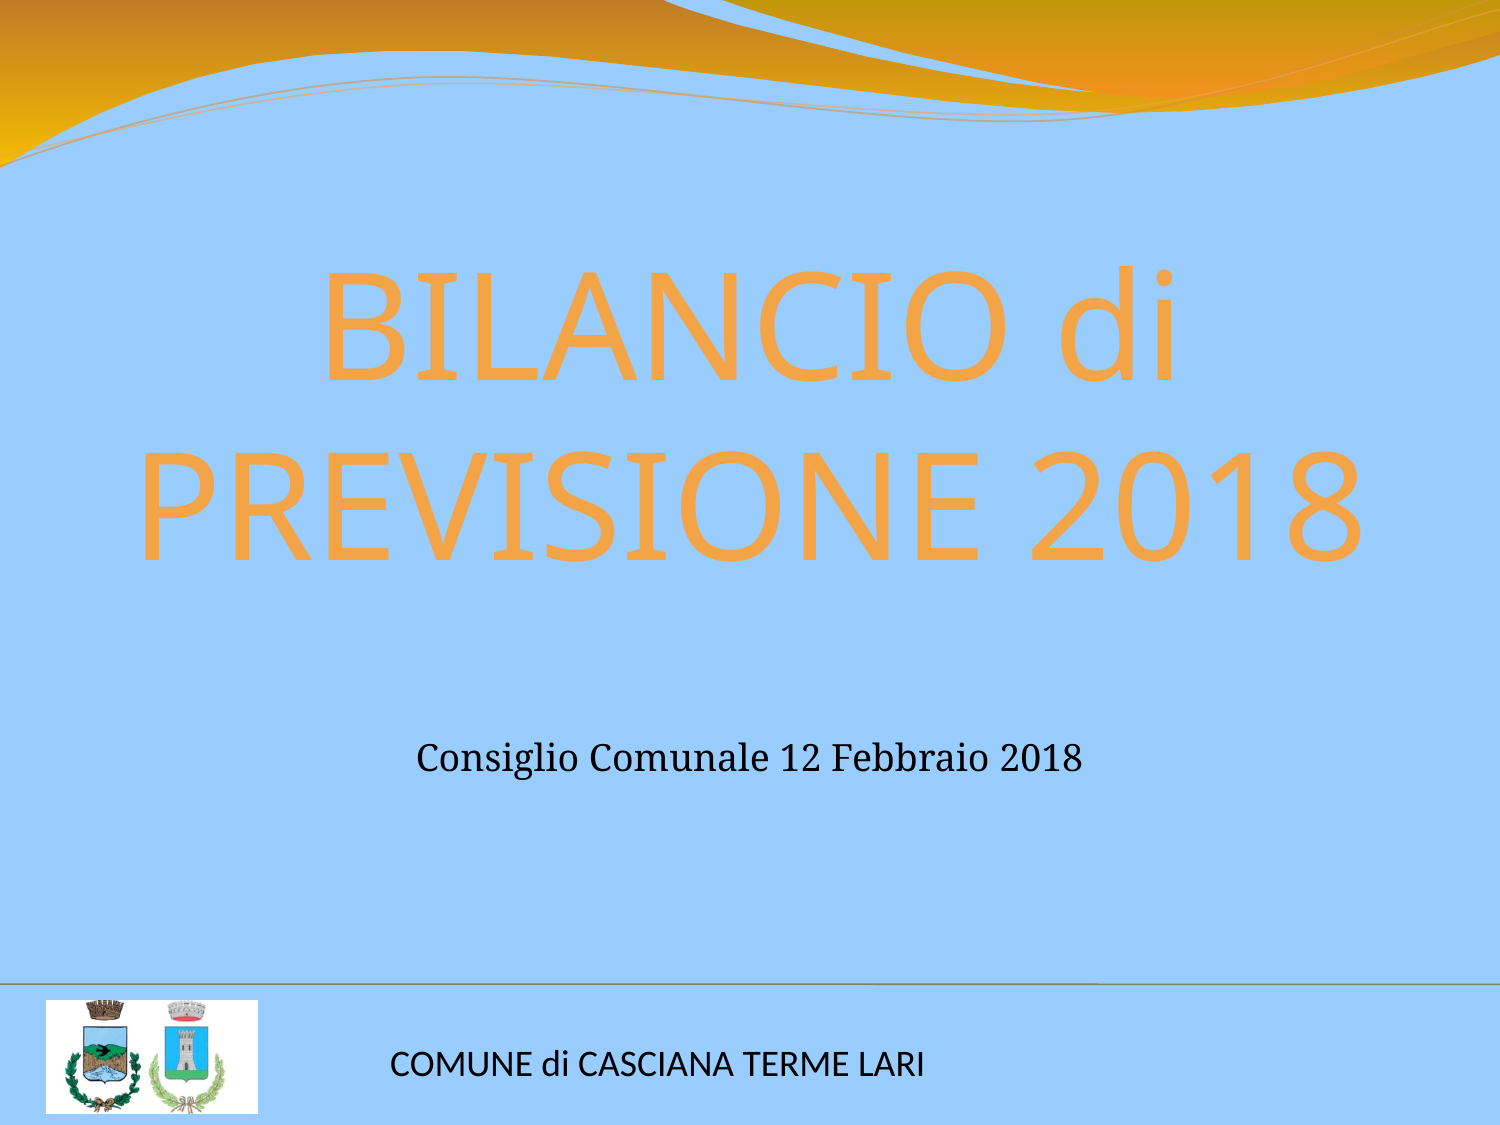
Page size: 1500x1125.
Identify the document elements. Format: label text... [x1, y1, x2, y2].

text_box COMUNE di CASCIANA TERME LARI [374, 1031, 1500, 1092]
text_box Consiglio Comunale 12 Febbraio 2018 [401, 726, 1099, 787]
picture [46, 1000, 258, 1114]
title BILANCIO di PREVISIONE 2018 [112, 222, 1388, 680]
